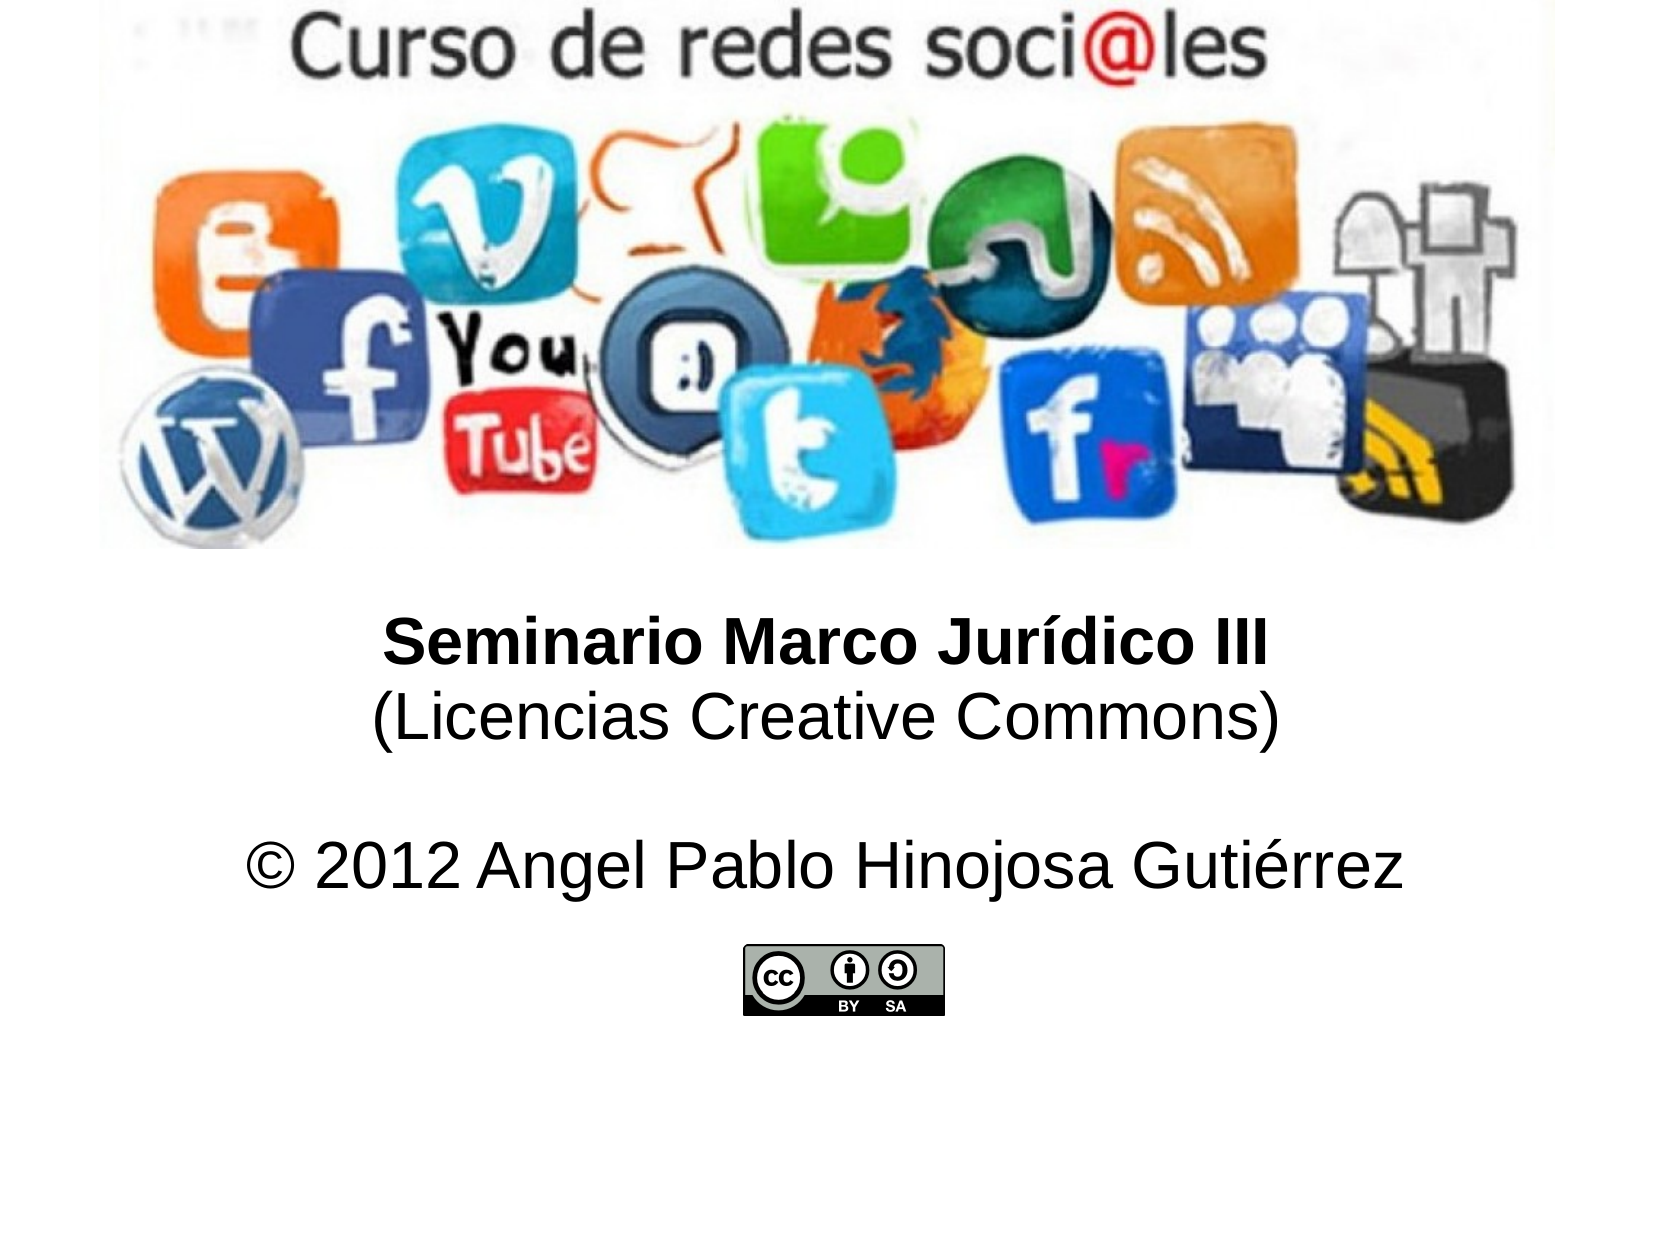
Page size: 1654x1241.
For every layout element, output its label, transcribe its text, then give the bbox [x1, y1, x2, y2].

picture [743, 944, 945, 1016]
picture [99, 0, 1555, 49]
subtitle Seminario Marco Jurídico III (Licencias Creative Commons) © 2012 Angel Pablo Hinojosa Gutiérrez [82, 49, 1571, 1010]
